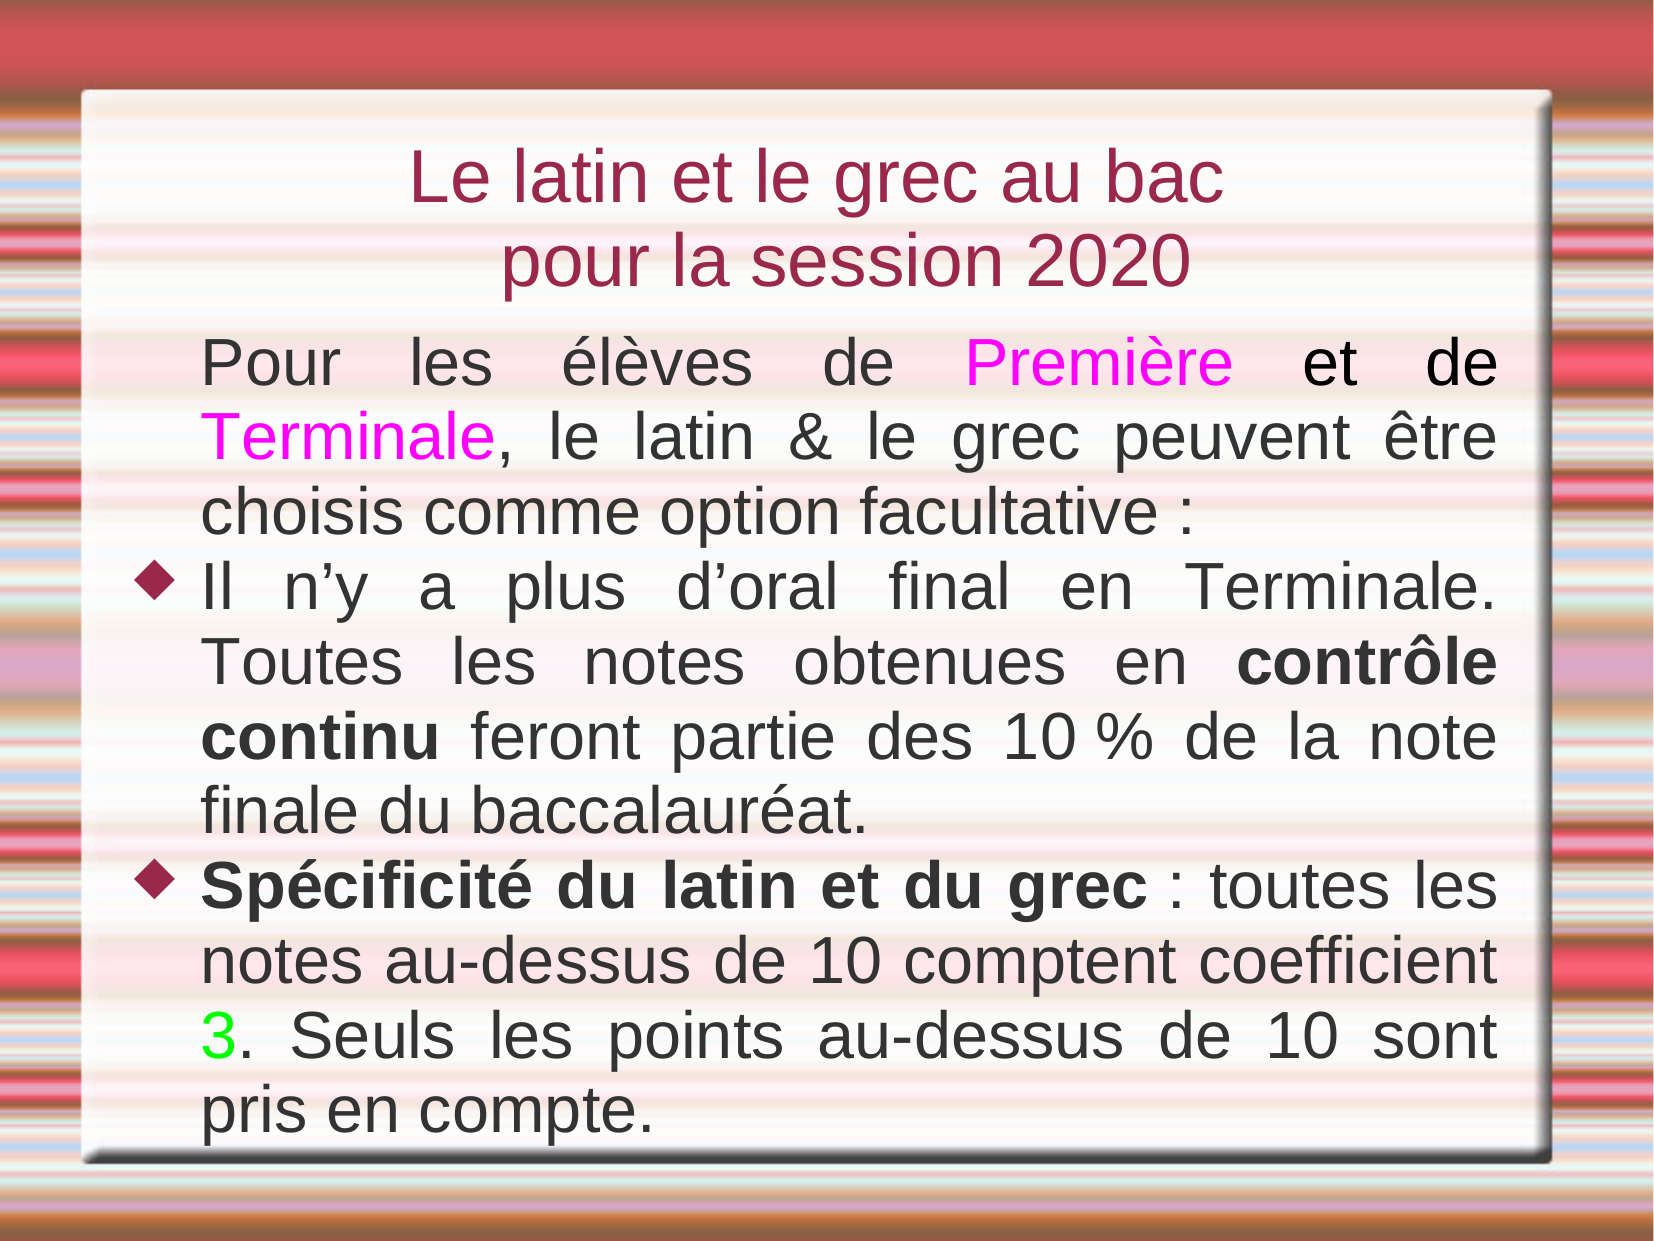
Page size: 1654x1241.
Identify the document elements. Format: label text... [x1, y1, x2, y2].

picture [0, 0, 1654, 1241]
title Le latin et le grec au bac pour la session 2020 [121, 114, 1534, 322]
list Pour les élèves de Première et de Terminale, le latin & le grec peuvent être choisis comme option facultative : Il n’y a plus d’oral final en Terminale. Toutes les notes obtenues en contrôle continu feront partie des 10 % de la note finale du baccalauréat. Spécificité du latin et du grec : toutes les notes au-dessus de 10 comptent coefficient 3. Seuls les points au-dessus de 10 sont pris en compte. [118, 324, 1500, 1148]
